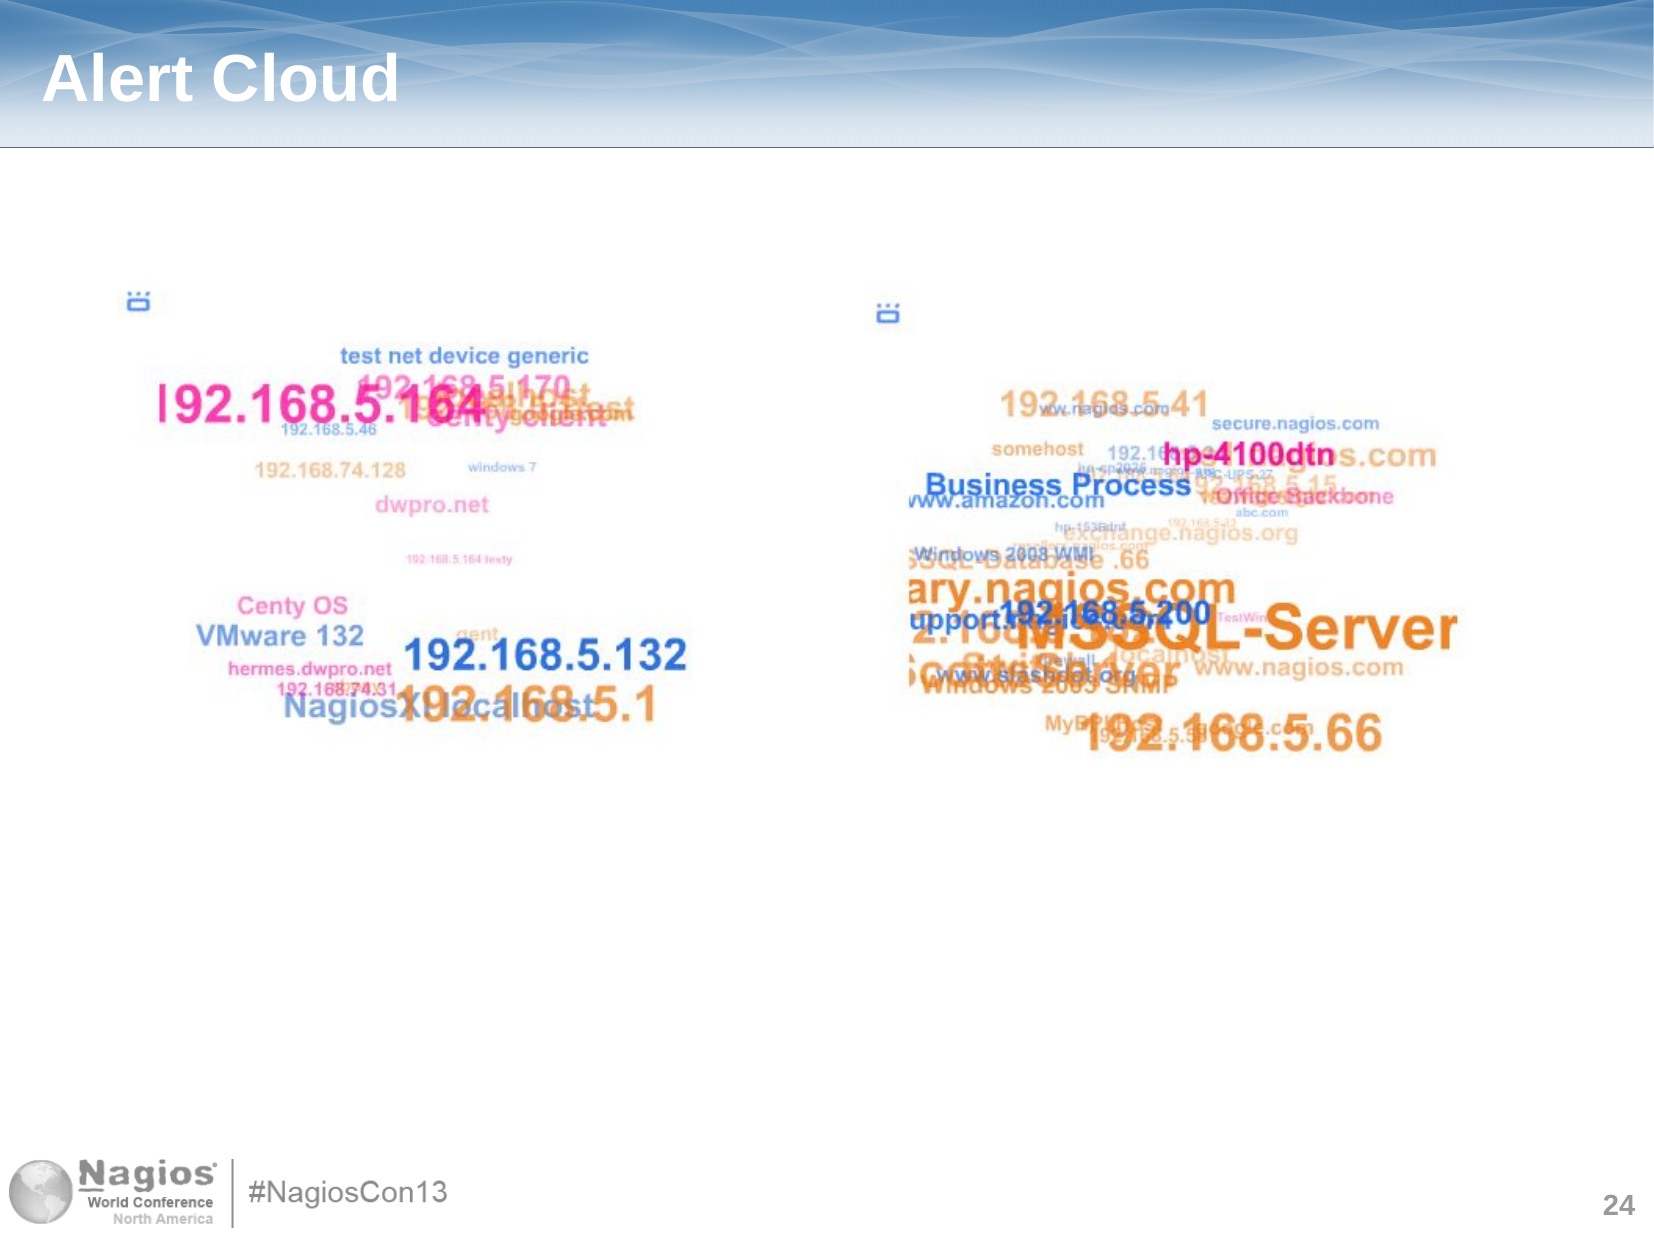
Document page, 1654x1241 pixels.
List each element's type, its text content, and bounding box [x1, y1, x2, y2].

picture [116, 267, 820, 799]
picture [0, 0, 1654, 147]
title Alert Cloud [41, 29, 1248, 127]
picture [864, 282, 1550, 813]
picture [9, 1159, 453, 1228]
